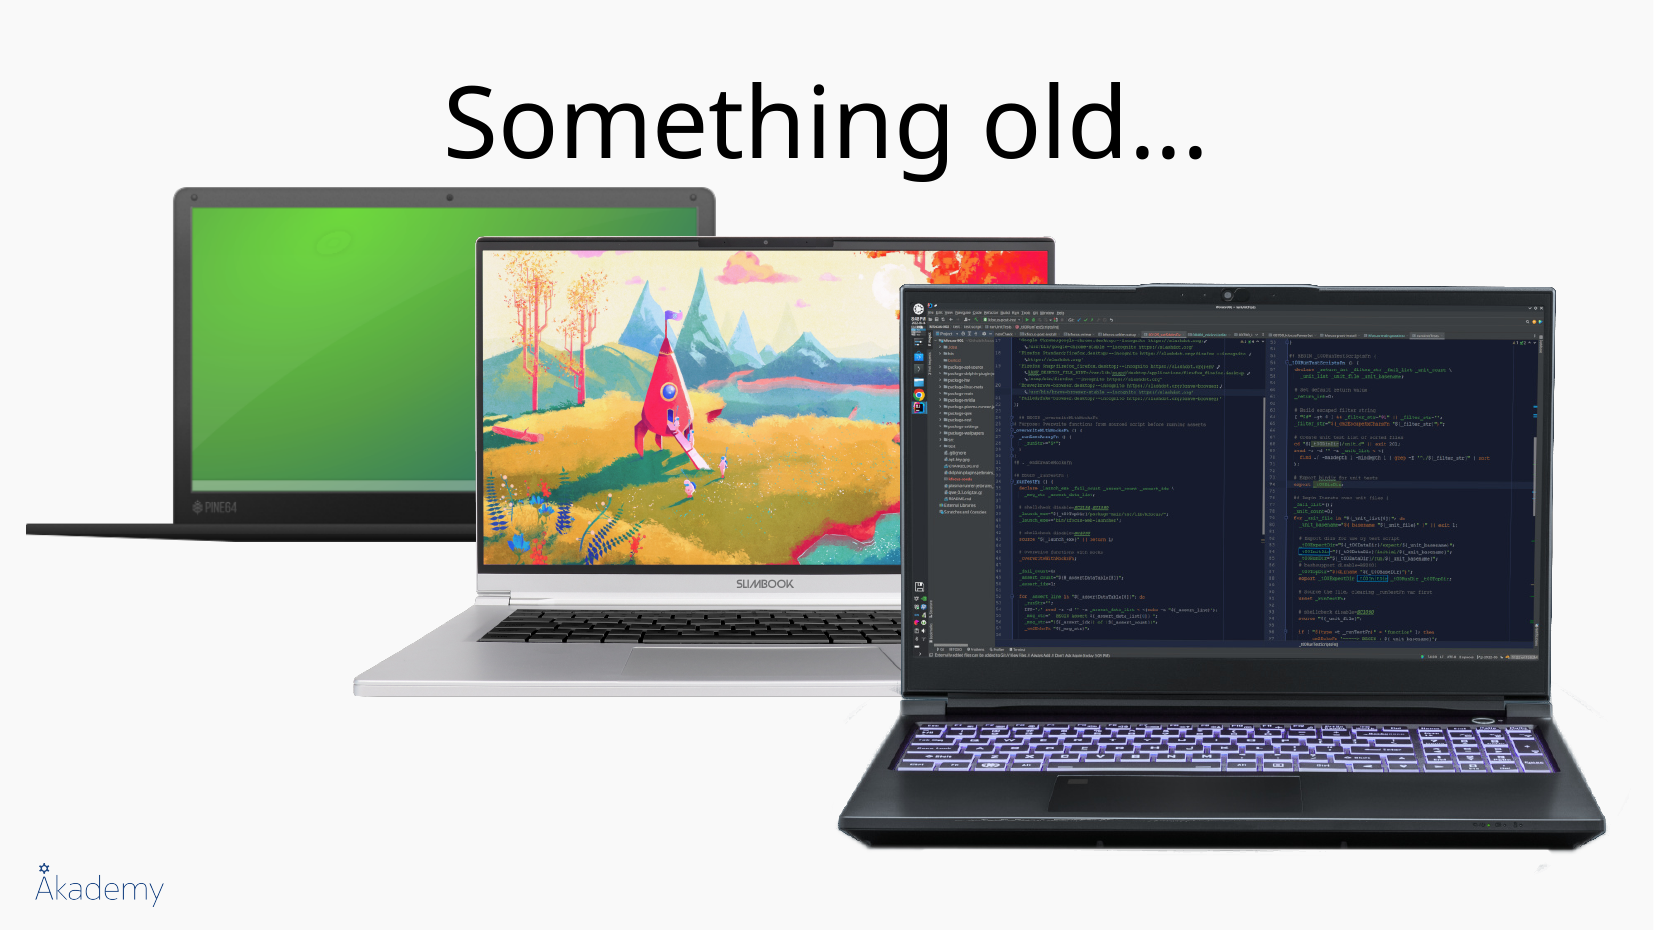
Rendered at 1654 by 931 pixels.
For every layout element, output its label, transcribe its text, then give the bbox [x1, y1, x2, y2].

picture [26, 187, 1654, 931]
picture [35, 863, 164, 907]
text_box Something old... [0, 44, 1654, 333]
